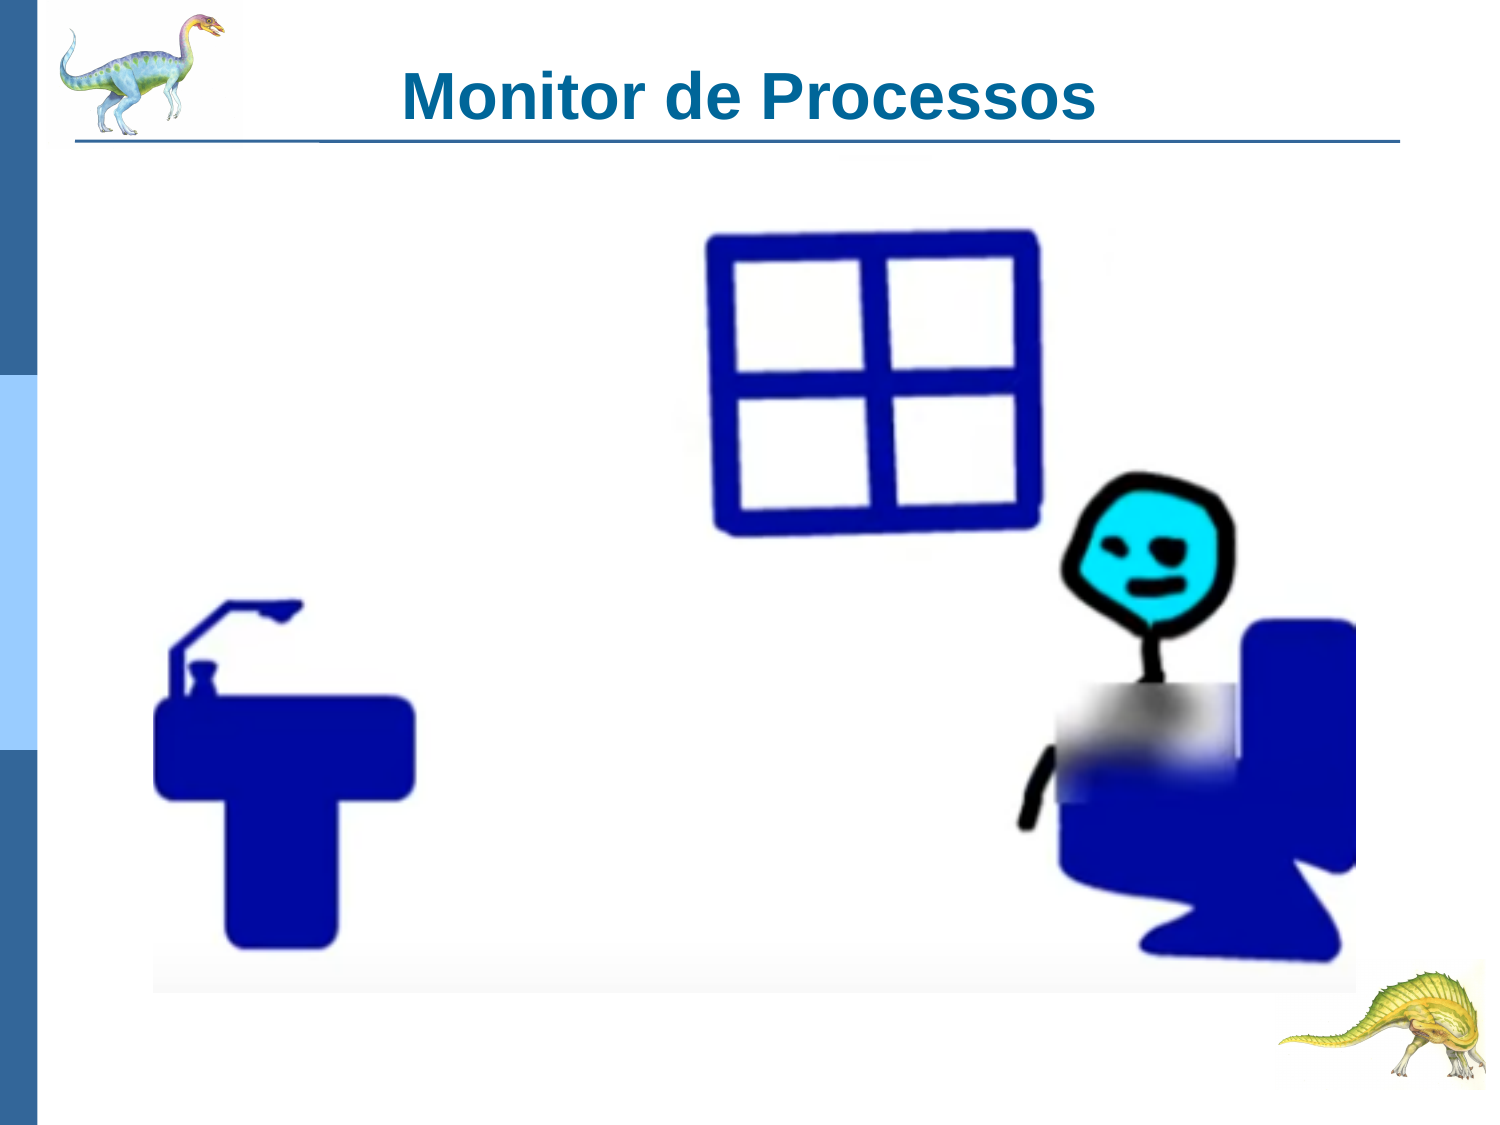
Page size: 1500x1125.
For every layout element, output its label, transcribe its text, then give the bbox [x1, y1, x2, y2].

picture [46, 0, 243, 149]
picture [153, 155, 1486, 1090]
text_box Monitor de Processos [75, 45, 1426, 141]
